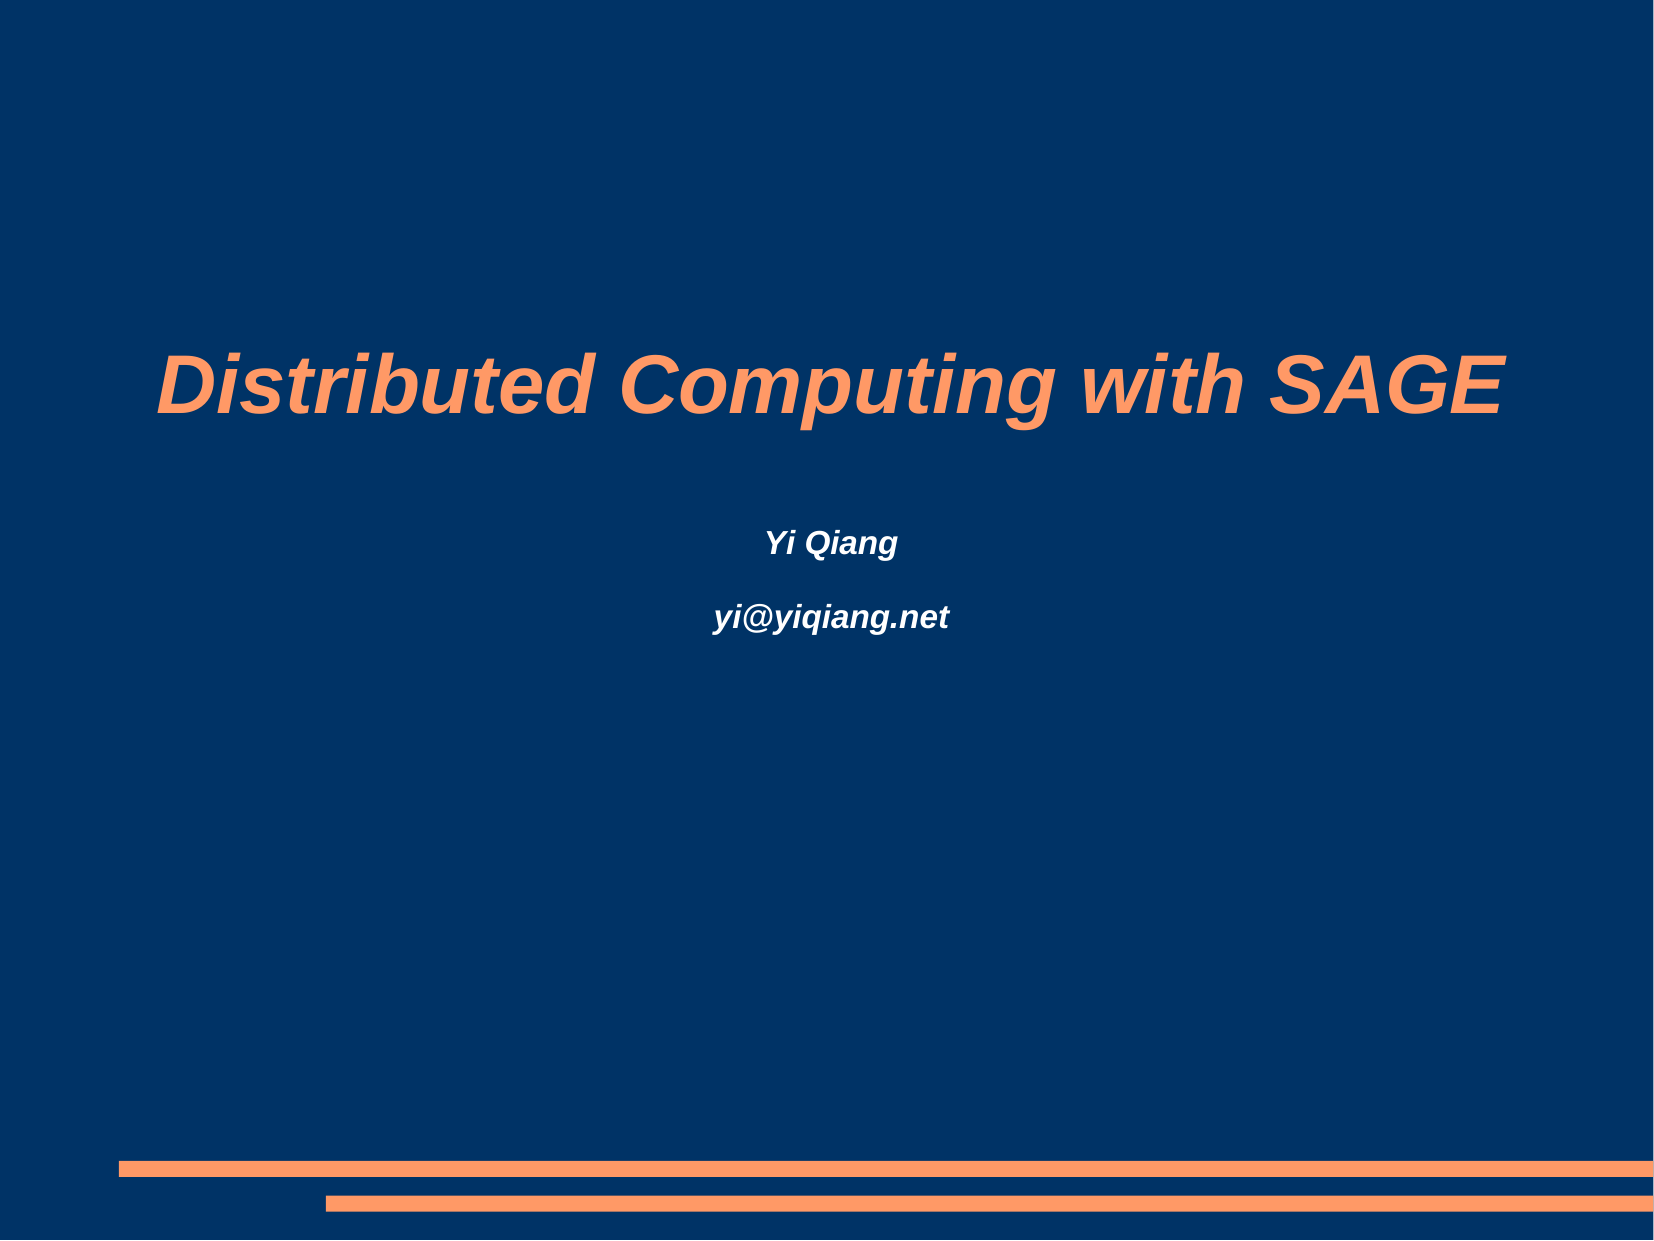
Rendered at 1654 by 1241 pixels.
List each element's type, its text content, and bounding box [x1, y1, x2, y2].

title Distributed Computing with SAGE Yi Qiang yi@yiqiang.net [125, 337, 1538, 637]
